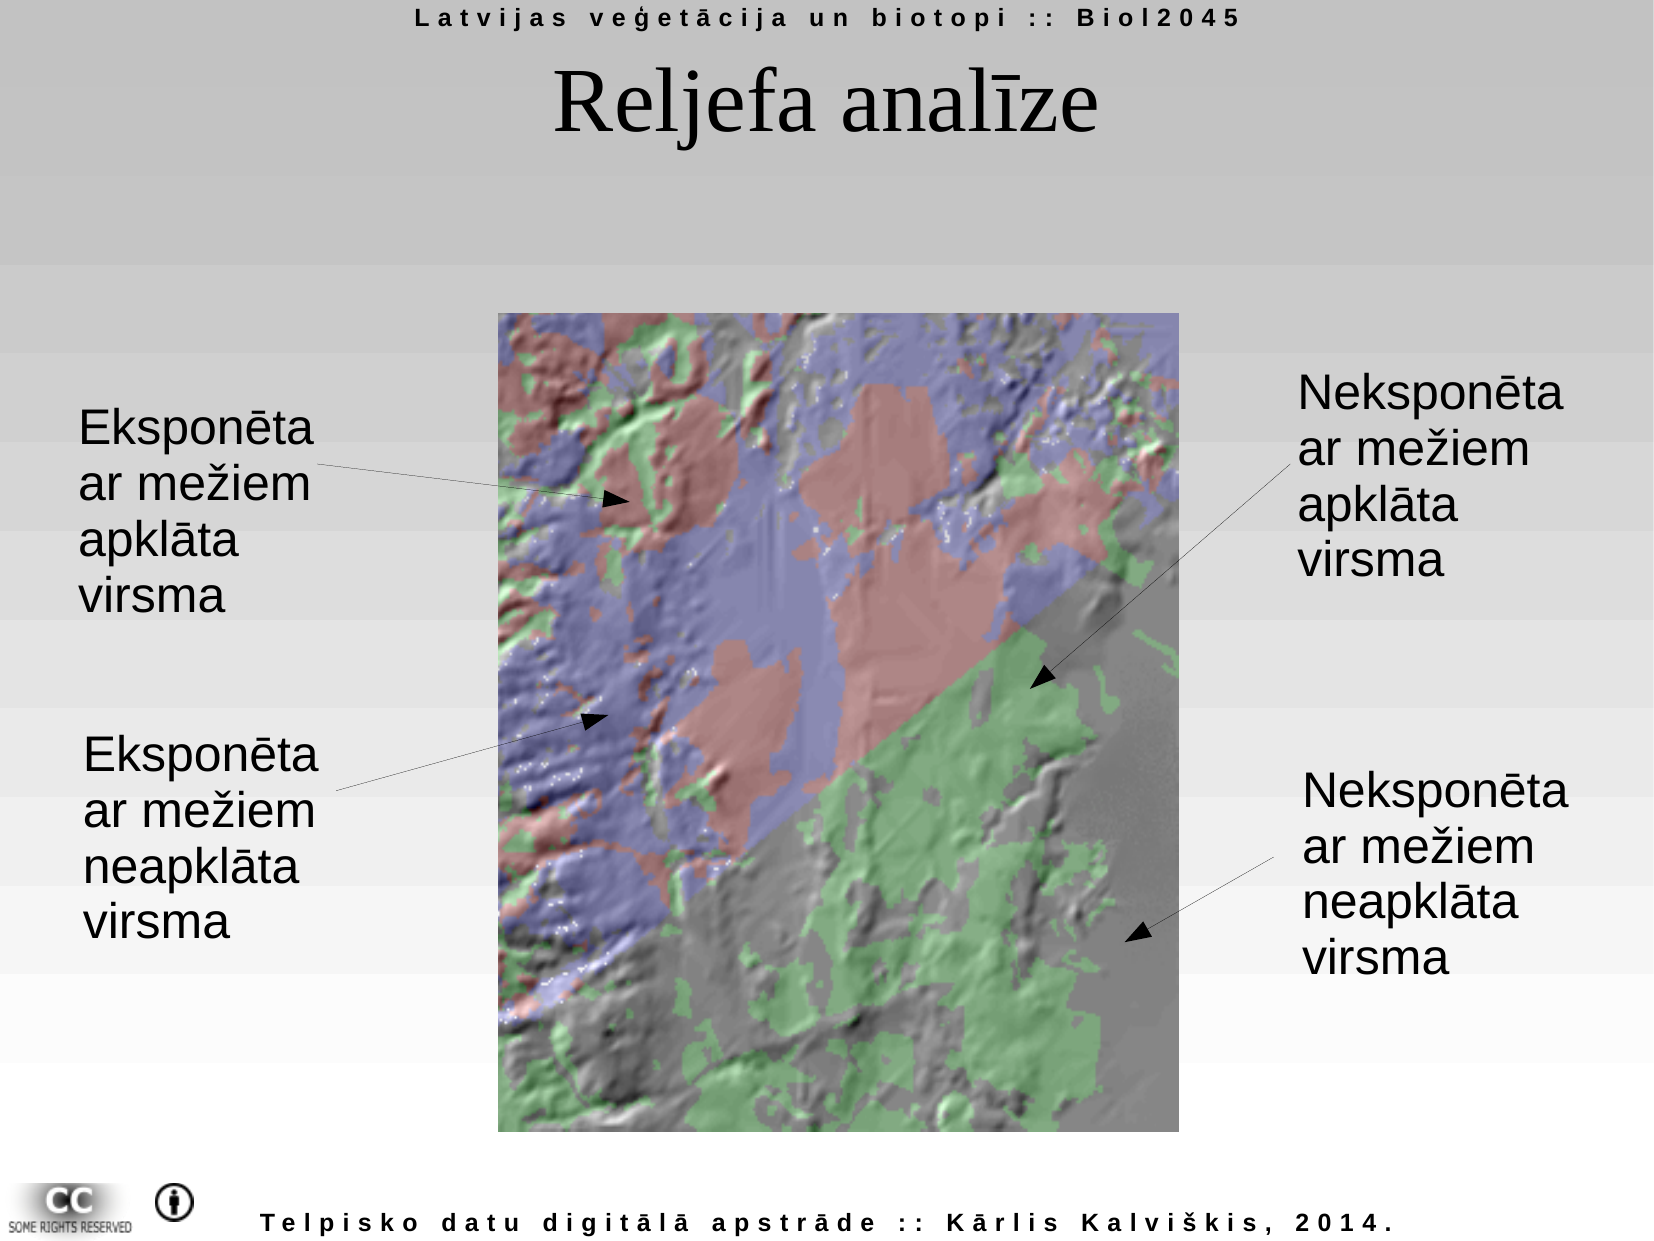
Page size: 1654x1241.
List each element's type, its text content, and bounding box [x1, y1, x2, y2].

picture [0, 0, 1654, 1241]
text_box Eksponēta ar mežiem apklāta virsma [78, 398, 315, 624]
text_box Neksponēta ar mežiem apklāta virsma [1297, 363, 1565, 589]
text_box Neksponēta ar mežiem neapklāta virsma [1302, 760, 1569, 987]
title Reljefa analīze [29, 49, 1625, 296]
text_box Eksponēta ar mežiem neapklāta virsma [82, 725, 320, 951]
